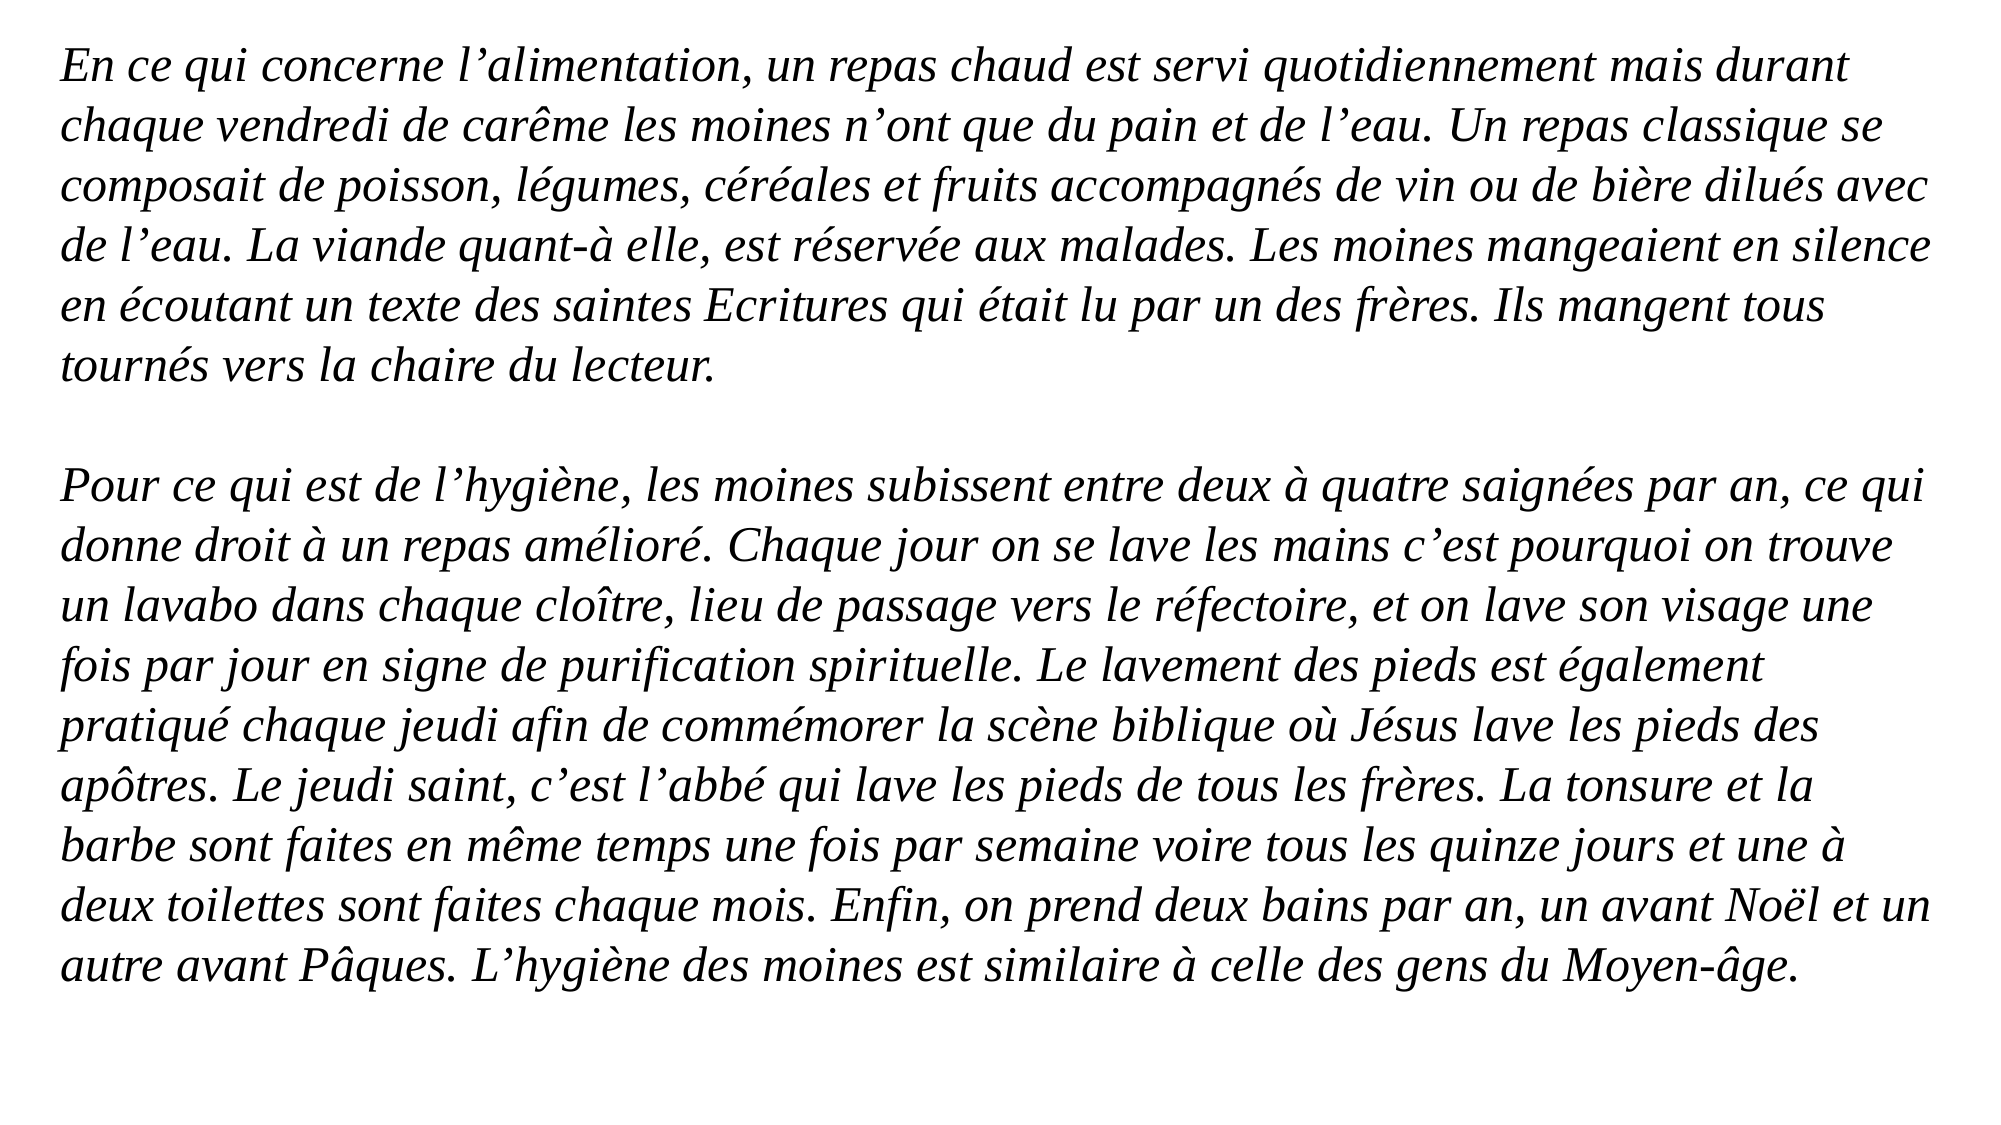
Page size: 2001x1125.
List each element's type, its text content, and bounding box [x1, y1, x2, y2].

text_box En ce qui concerne l’alimentation, un repas chaud est servi quotidiennement mais durant chaque vendredi de carême les moines n’ont que du pain et de l’eau. Un repas classique se composait de poisson, légumes, céréales et fruits accompagnés de vin ou de bière dilués avec de l’eau. La viande quant-à elle, est réservée aux malades. Les moines mangeaient en silence en écoutant un texte des saintes Ecritures qui était lu par un des frères. Ils mangent tous tournés vers la chaire du lecteur. Pour ce qui est de l’hygiène, les moines subissent entre deux à quatre saignées par an, ce qui donne droit à un repas amélioré. Chaque jour on se lave les mains c’est pourquoi on trouve un lavabo dans chaque cloître, lieu de passage vers le réfectoire, et on lave son visage une fois par jour en signe de purification spirituelle. Le lavement des pieds est également pratiqué chaque jeudi afin de commémorer la scène biblique où Jésus lave les pieds des apôtres. Le jeudi saint, c’est l’abbé qui lave les pieds de tous les frères. La tonsure et la barbe sont faites en même temps une fois par semaine voire tous les quinze jours et une à deux toilettes sont faites chaque mois. Enfin, on prend deux bains par an, un avant Noël et un autre avant Pâques. L’hygiène des moines est similaire à celle des gens du Moyen-âge. [45, 23, 1956, 1009]
